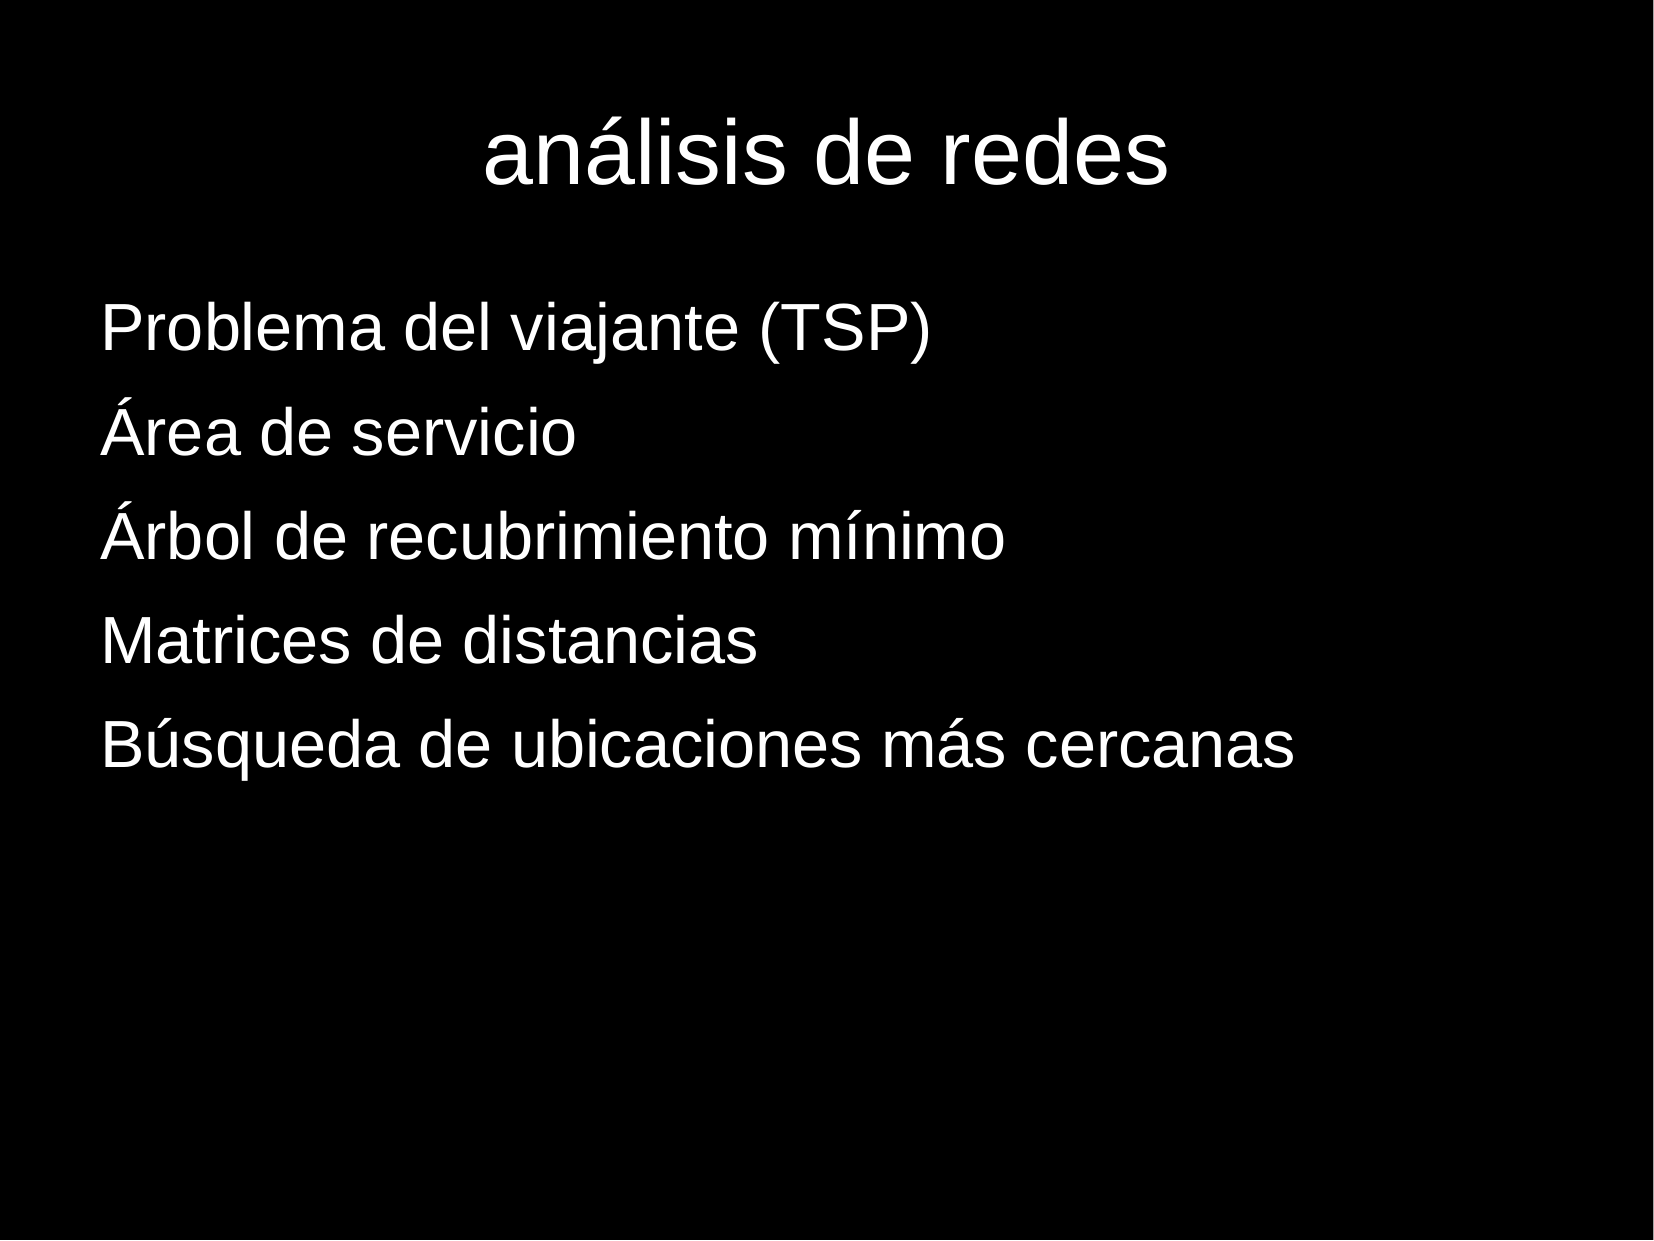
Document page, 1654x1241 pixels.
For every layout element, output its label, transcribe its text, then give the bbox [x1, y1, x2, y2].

list Problema del viajante (TSP) Área de servicio Árbol de recubrimiento mínimo Matrices de distancias Búsqueda de ubicaciones más cercanas [82, 290, 1571, 1109]
title análisis de redes [82, 49, 1571, 257]
